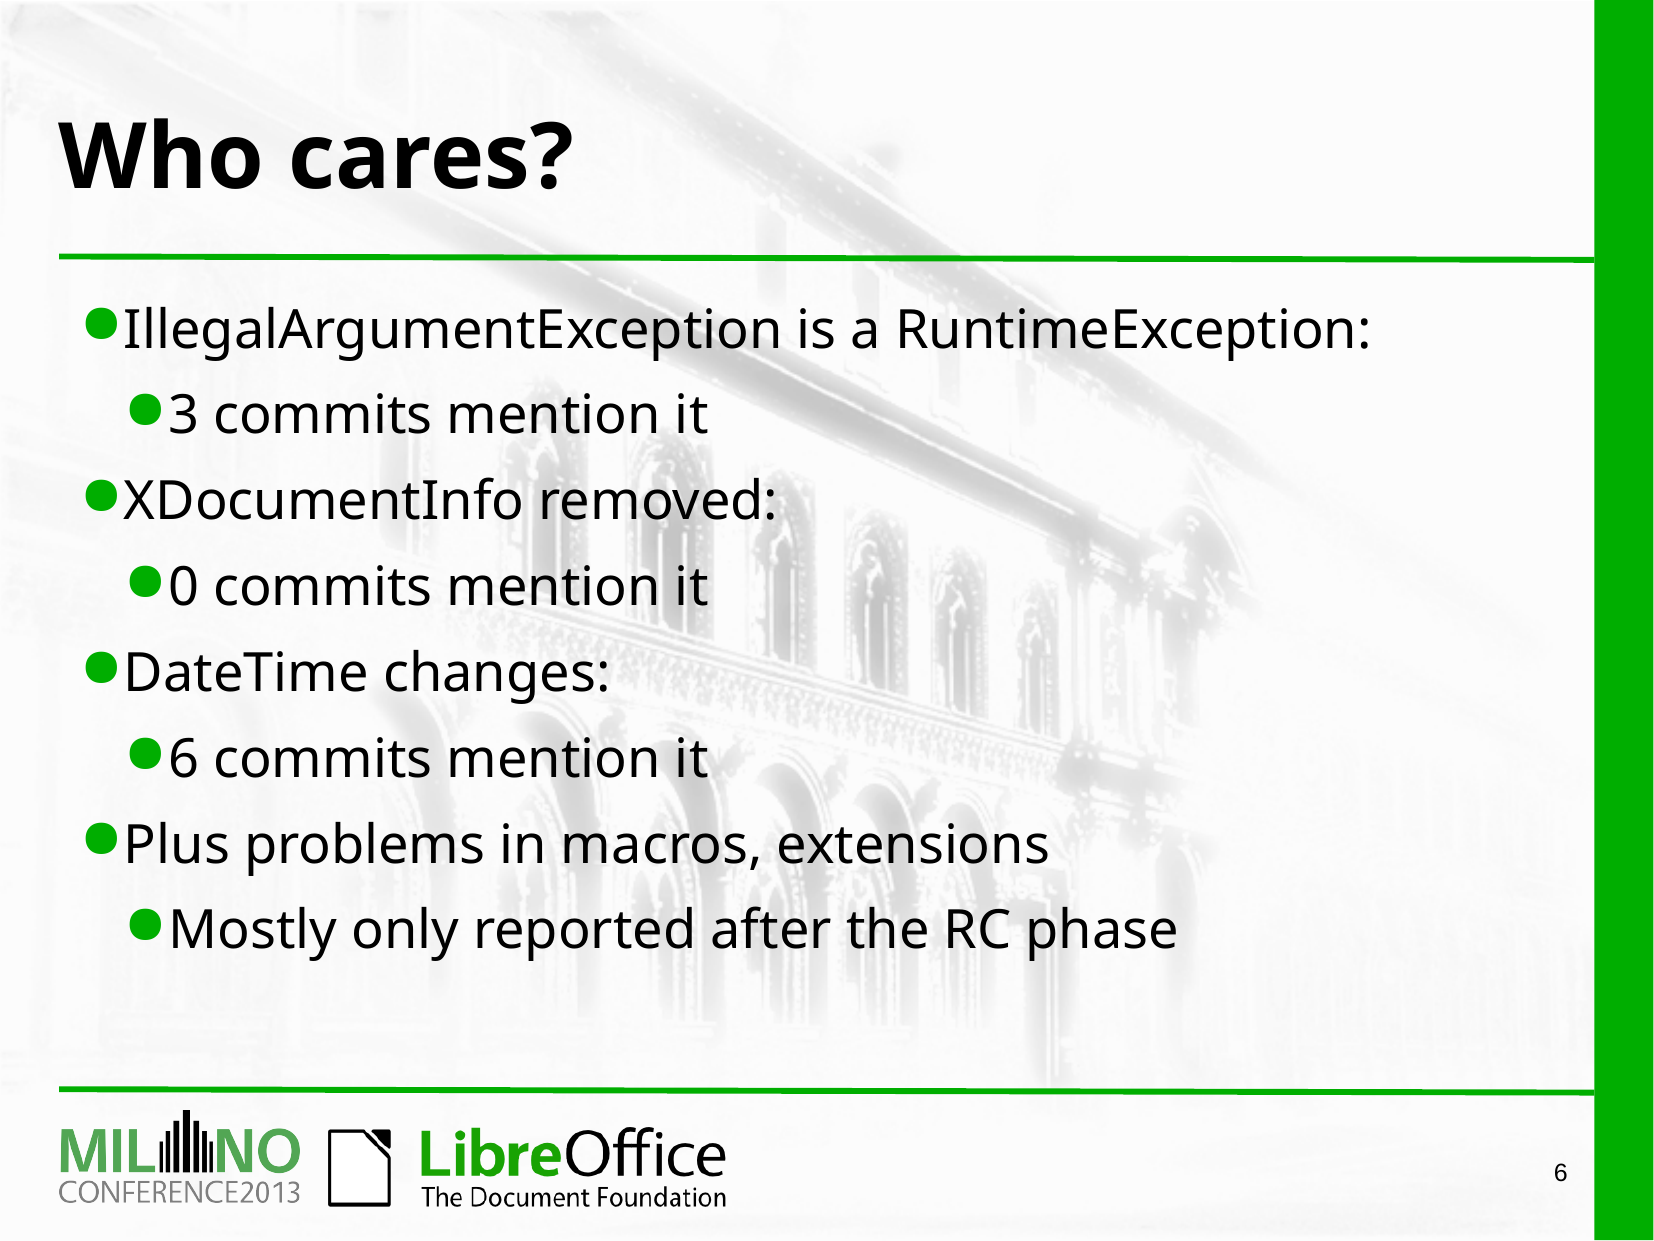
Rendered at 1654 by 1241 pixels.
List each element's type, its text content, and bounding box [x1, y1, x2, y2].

list IllegalArgumentException is a RuntimeException: 3 commits mention it XDocumentInfo removed: 0 commits mention it DateTime changes: 6 commits mention it Plus problems in macros, extensions Mostly only reported after the RC phase [35, 290, 1524, 1010]
title Who cares? [59, 49, 1548, 257]
picture [0, 1, 1594, 1241]
